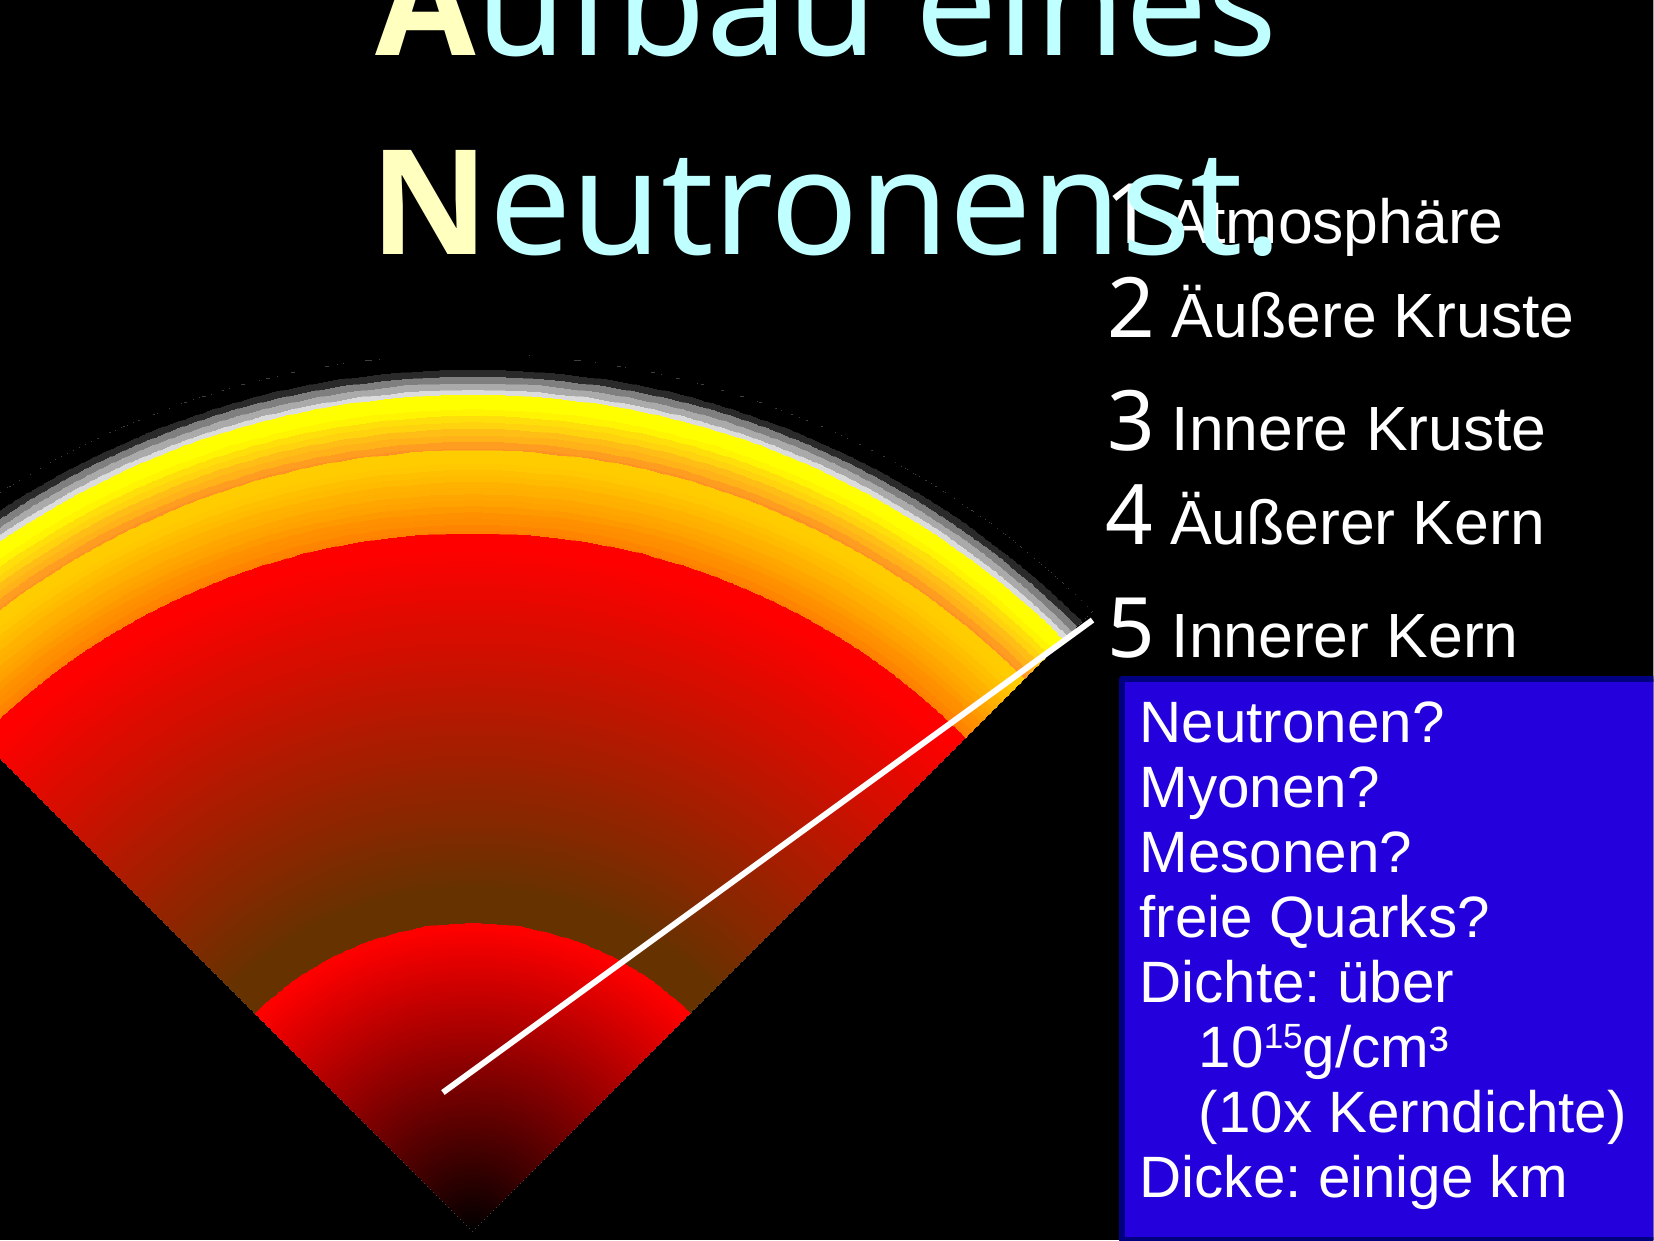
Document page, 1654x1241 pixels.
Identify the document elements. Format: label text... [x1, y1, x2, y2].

text_box Neutronen? Myonen? Mesonen? freie Quarks? Dichte: über 1015g/cm³ (10x Kerndichte) Dicke: einige km [1122, 679, 1654, 1241]
text_box 4 Äußerer Kern [1090, 447, 1555, 555]
picture [0, 354, 1093, 1232]
text_box 3 Innere Kruste [1092, 354, 1556, 462]
text_box 5 Innerer Kern [1092, 561, 1529, 669]
text_box 2 Äußere Kruste [1092, 241, 1584, 360]
text_box 1 Atmosphäre [1101, 180, 1172, 241]
text_box 1 Atmosphäre [1216, 180, 1513, 241]
text_box 1 Atmosphäre [1090, 188, 1097, 255]
text_box 1 Atmosphäre [1141, 180, 1204, 241]
title Aufbau eines Neutronenst. [29, 17, 1625, 180]
